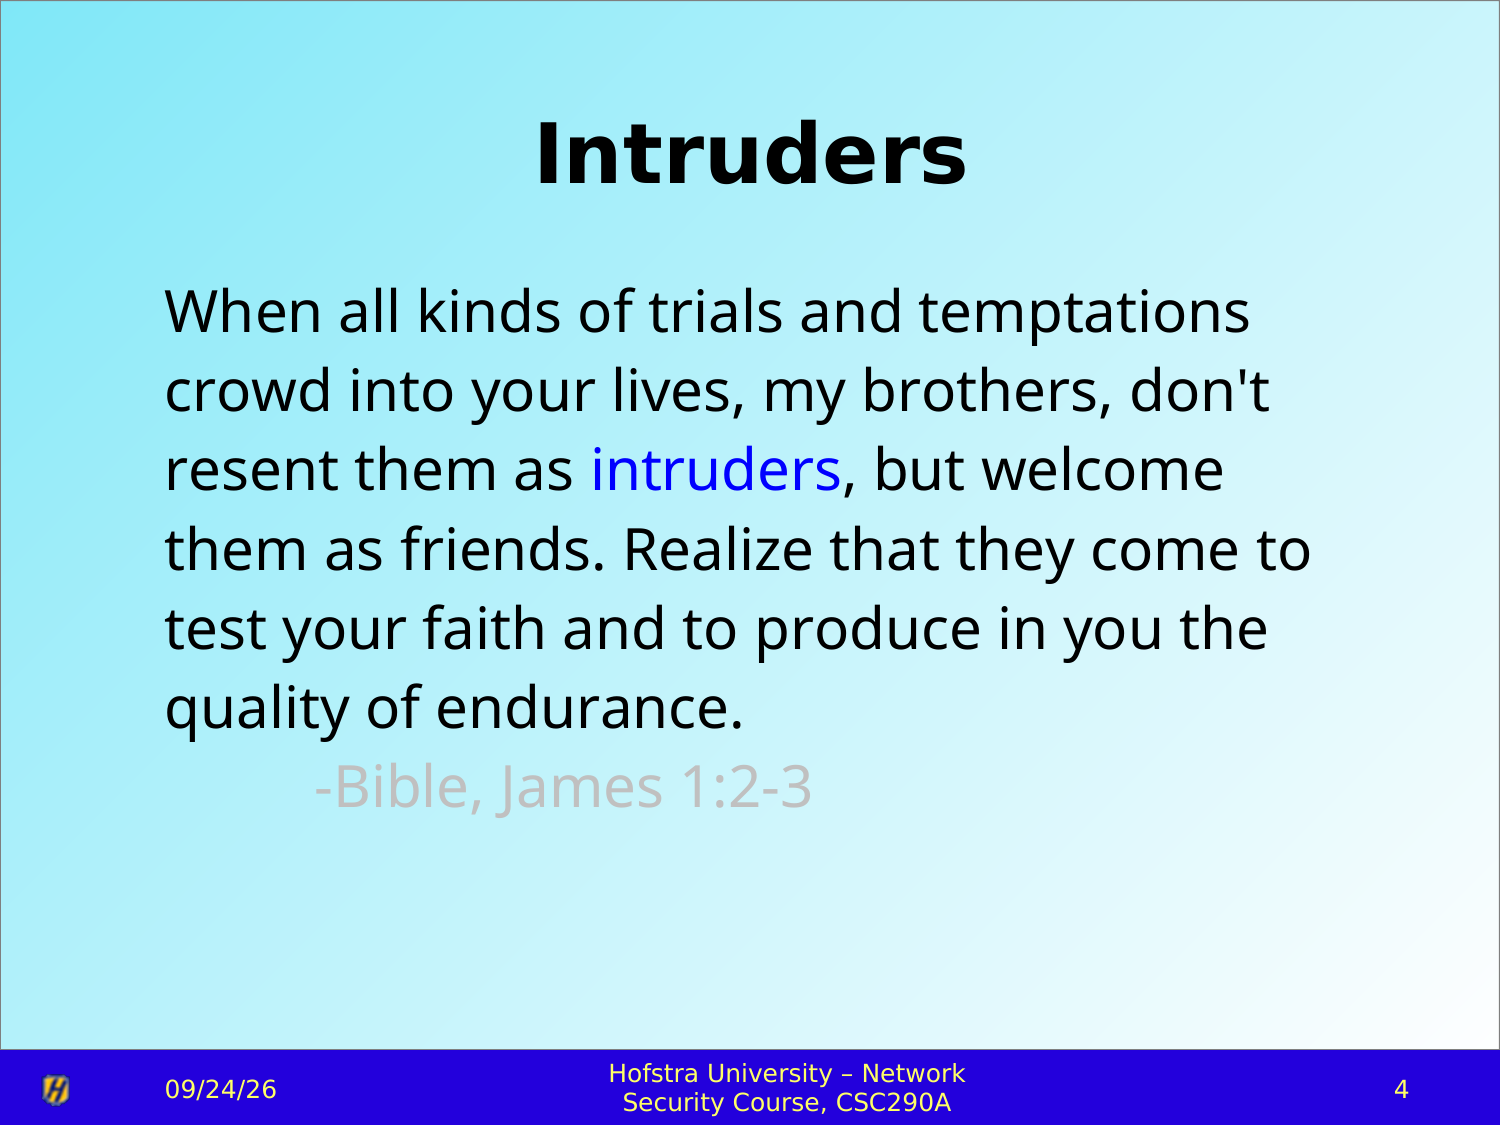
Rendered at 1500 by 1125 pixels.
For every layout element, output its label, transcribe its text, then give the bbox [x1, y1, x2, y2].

picture [37, 1072, 76, 1110]
text_box When all kinds of trials and temptations crowd into your lives, my brothers, don't resent them as intruders, but welcome them as friends. Realize that they come to test your faith and to produce in you the quality of endurance. -Bible, James 1:2-3 [150, 262, 1351, 833]
title Intruders [112, 95, 1391, 212]
